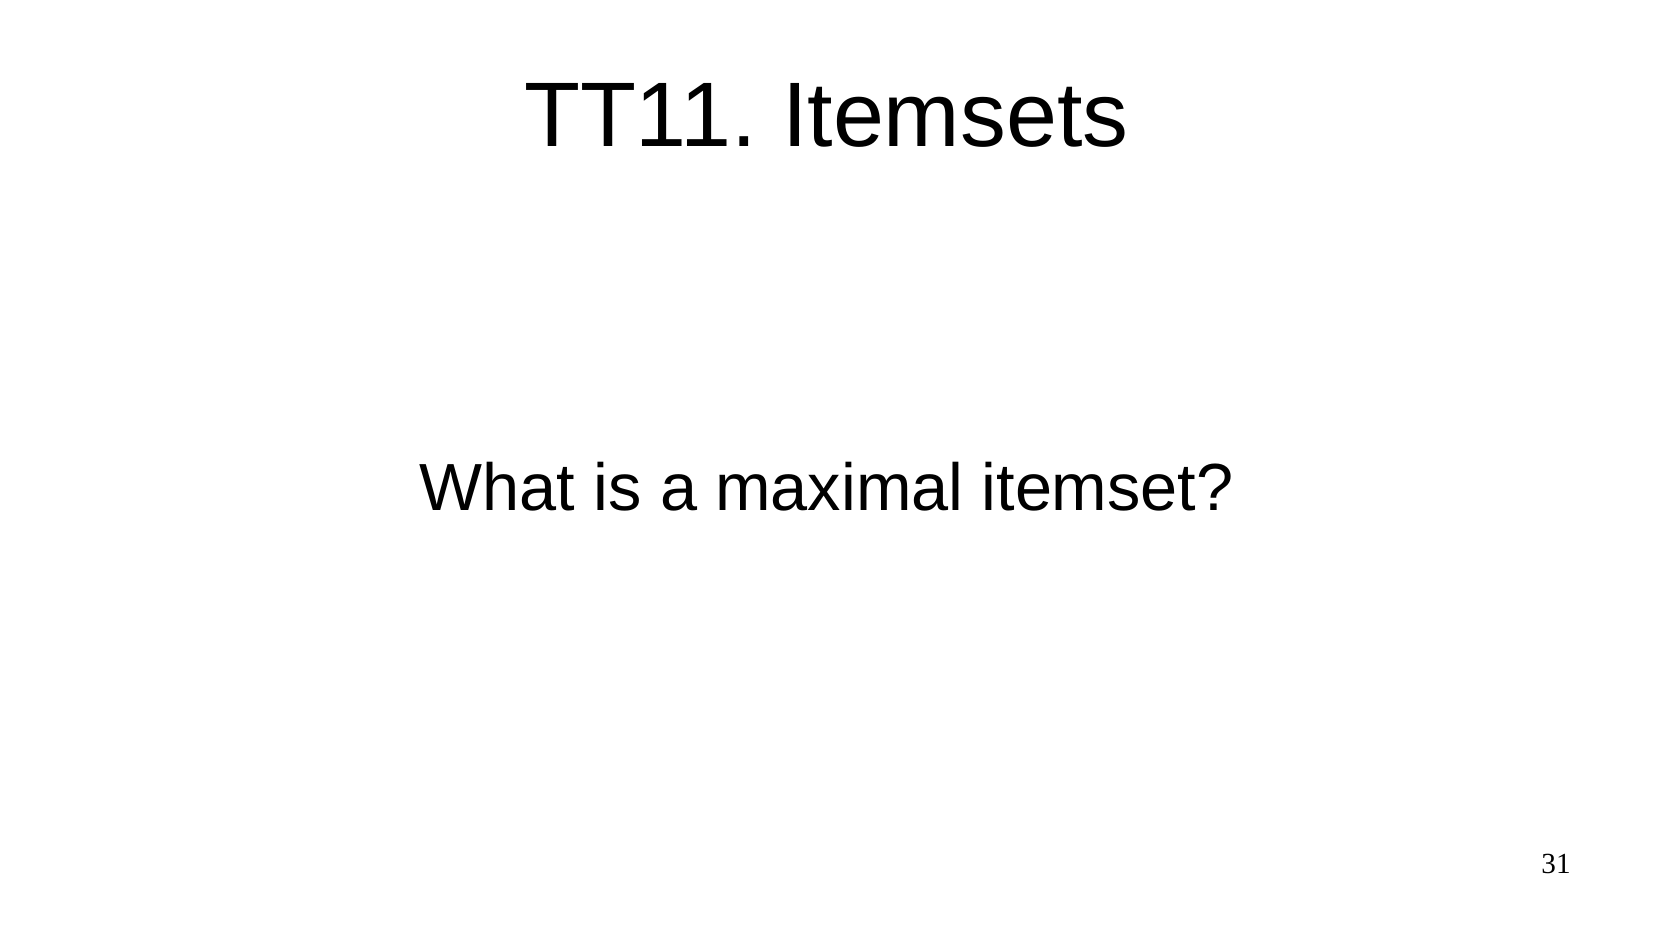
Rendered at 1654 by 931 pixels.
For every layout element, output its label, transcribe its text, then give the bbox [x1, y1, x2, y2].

subtitle What is a maximal itemset? [82, 217, 1571, 758]
title TT11. Itemsets [82, 37, 1571, 193]
